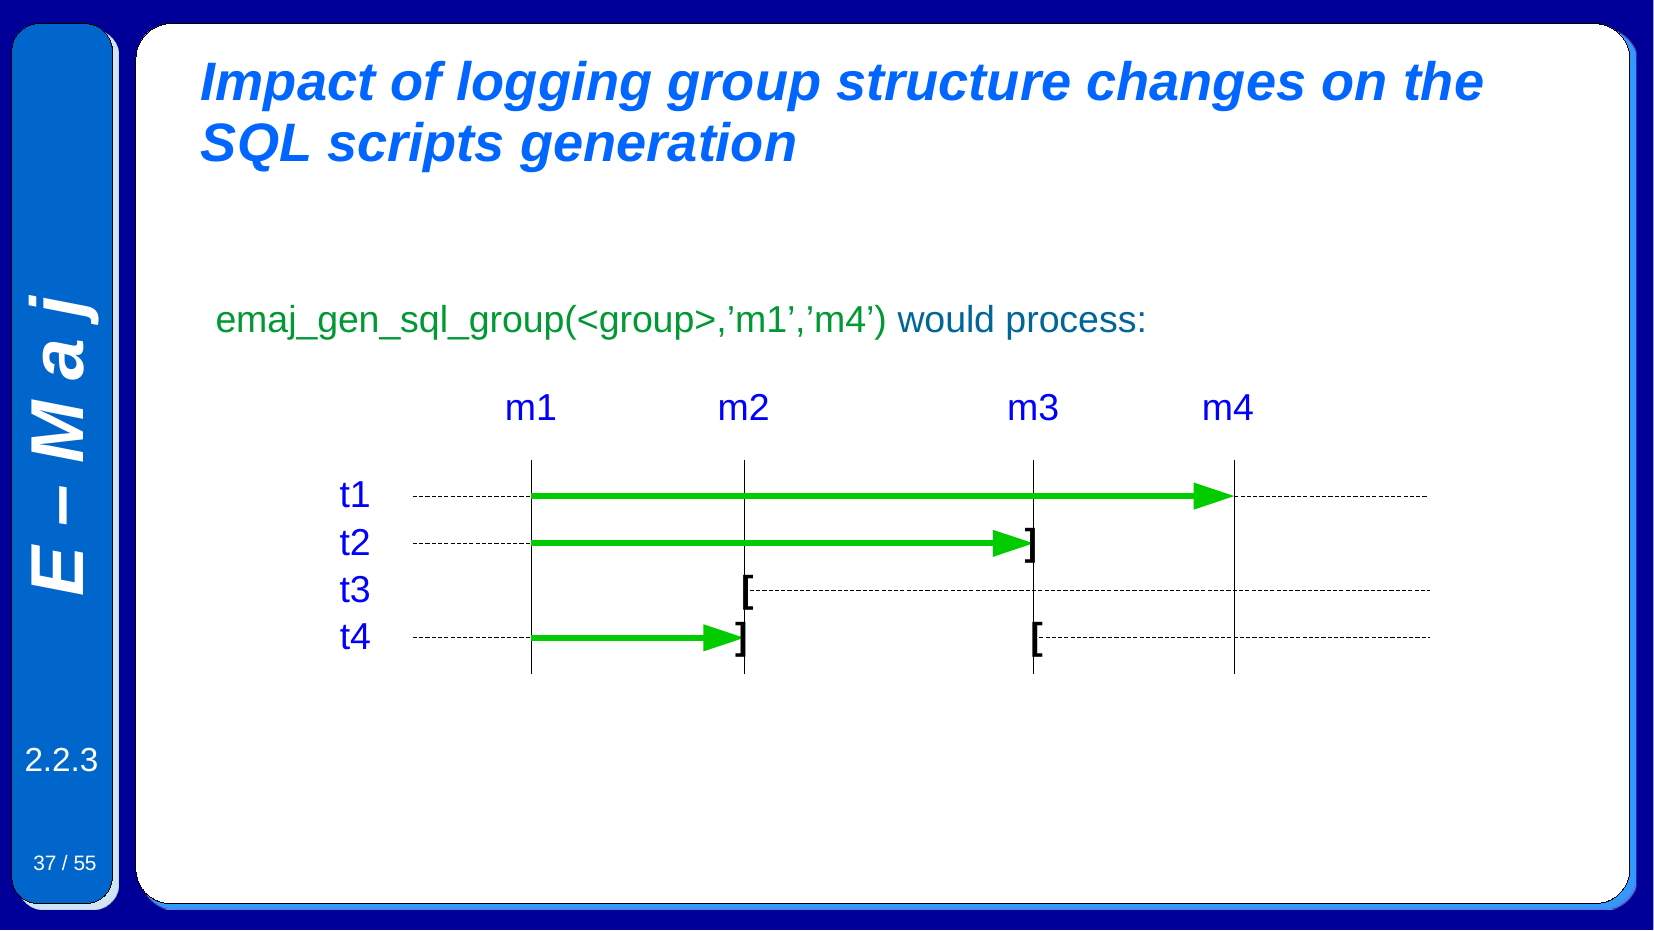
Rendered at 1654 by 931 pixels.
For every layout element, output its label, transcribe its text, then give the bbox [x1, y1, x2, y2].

title Impact of logging group structure changes on the SQL scripts generation [200, 34, 1575, 191]
text_box ] [1009, 513, 1053, 571]
text_box ] [720, 608, 763, 666]
text_box t4 [324, 608, 386, 666]
text_box t3 [324, 561, 386, 608]
text_box m3 [992, 379, 1074, 436]
text_box t1 [324, 466, 386, 513]
text_box [ [1015, 608, 1058, 666]
text_box m1 [490, 379, 572, 436]
text_box t2 [324, 513, 386, 561]
text_box m2 [702, 379, 785, 436]
text_box [ [726, 561, 769, 618]
text_box emaj_gen_sql_group(<group>,’m1’,’m4’) would process: [200, 291, 1162, 349]
text_box m4 [1187, 379, 1269, 436]
